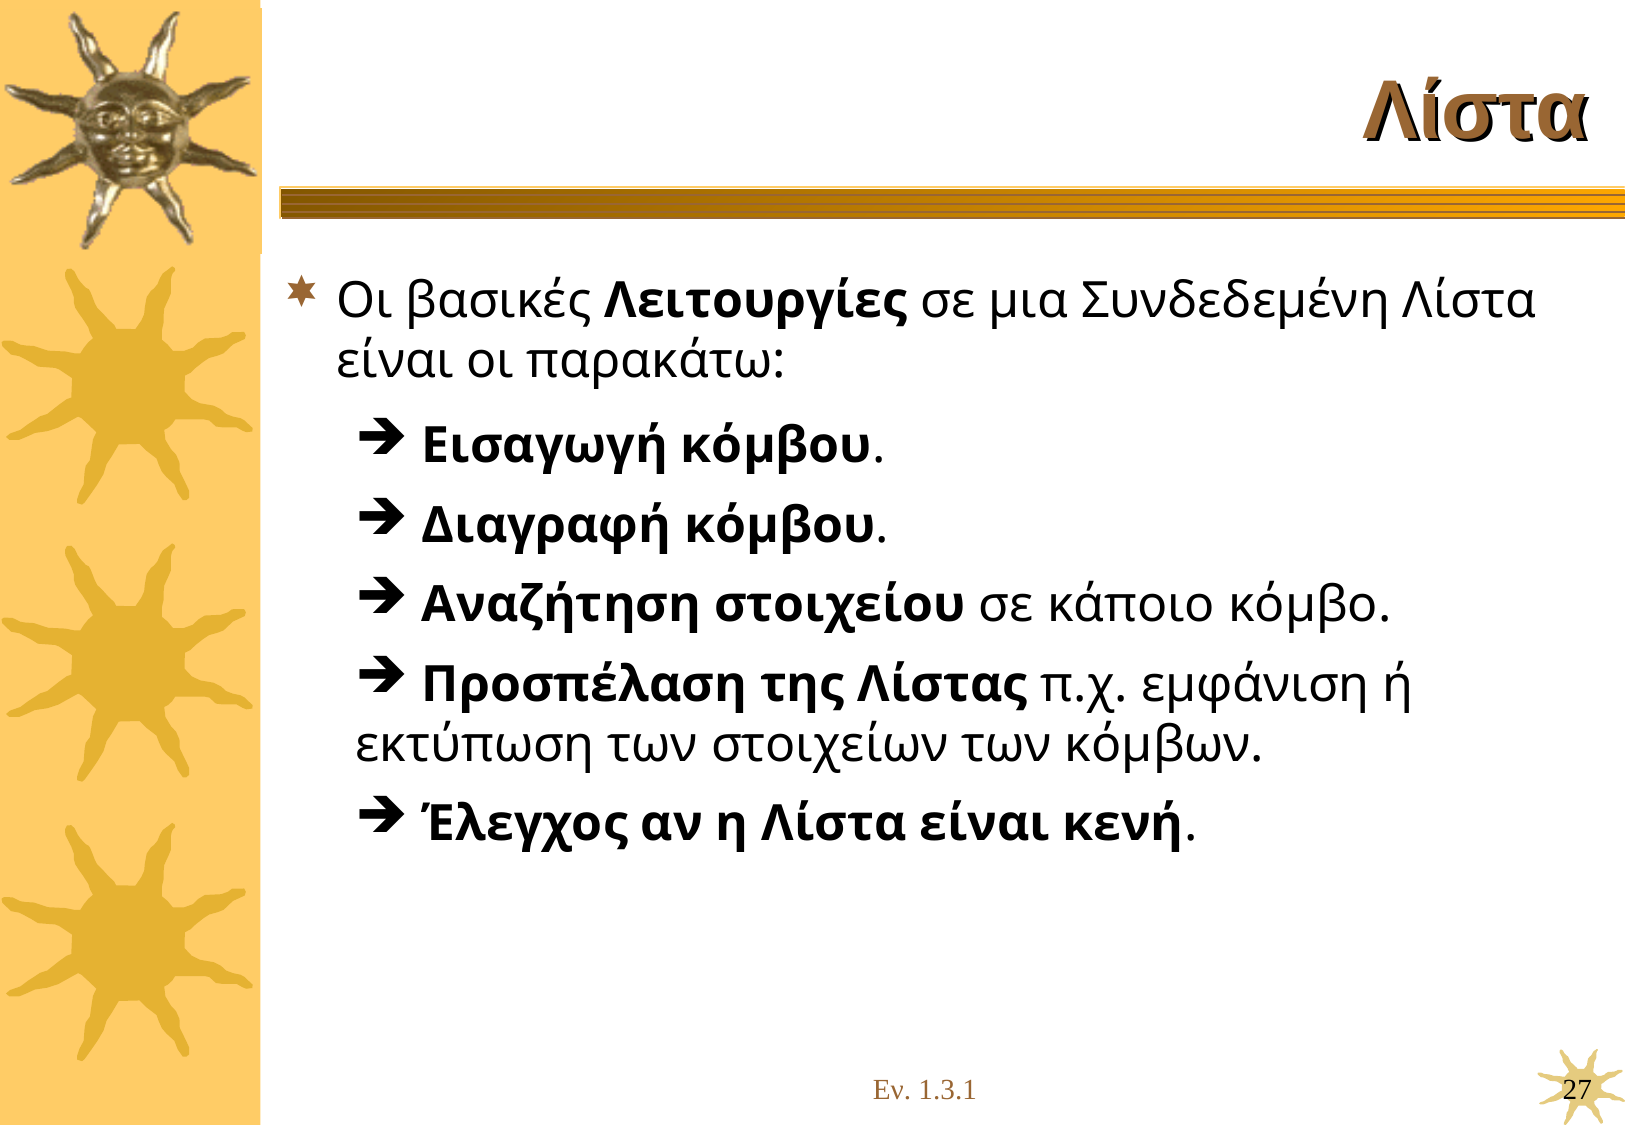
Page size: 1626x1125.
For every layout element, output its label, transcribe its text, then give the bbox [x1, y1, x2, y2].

text_box Οι βασικές Λειτουργίες σε μια Συνδεδεμένη Λίστα είναι οι παρακάτω: Εισαγωγή κόμβου. Διαγραφή κόμβου. Αναζήτηση στοιχείου σε κάποιο κόμβο. Προσπέλαση της Λίστας π.χ. εμφάνιση ή εκτύπωση των στοιχείων των κόμβων. Έλεγχος αν η Λίστα είναι κενή. [265, 259, 1625, 898]
picture [1, 163, 262, 254]
text_box Λίστα [0, 0, 1625, 163]
